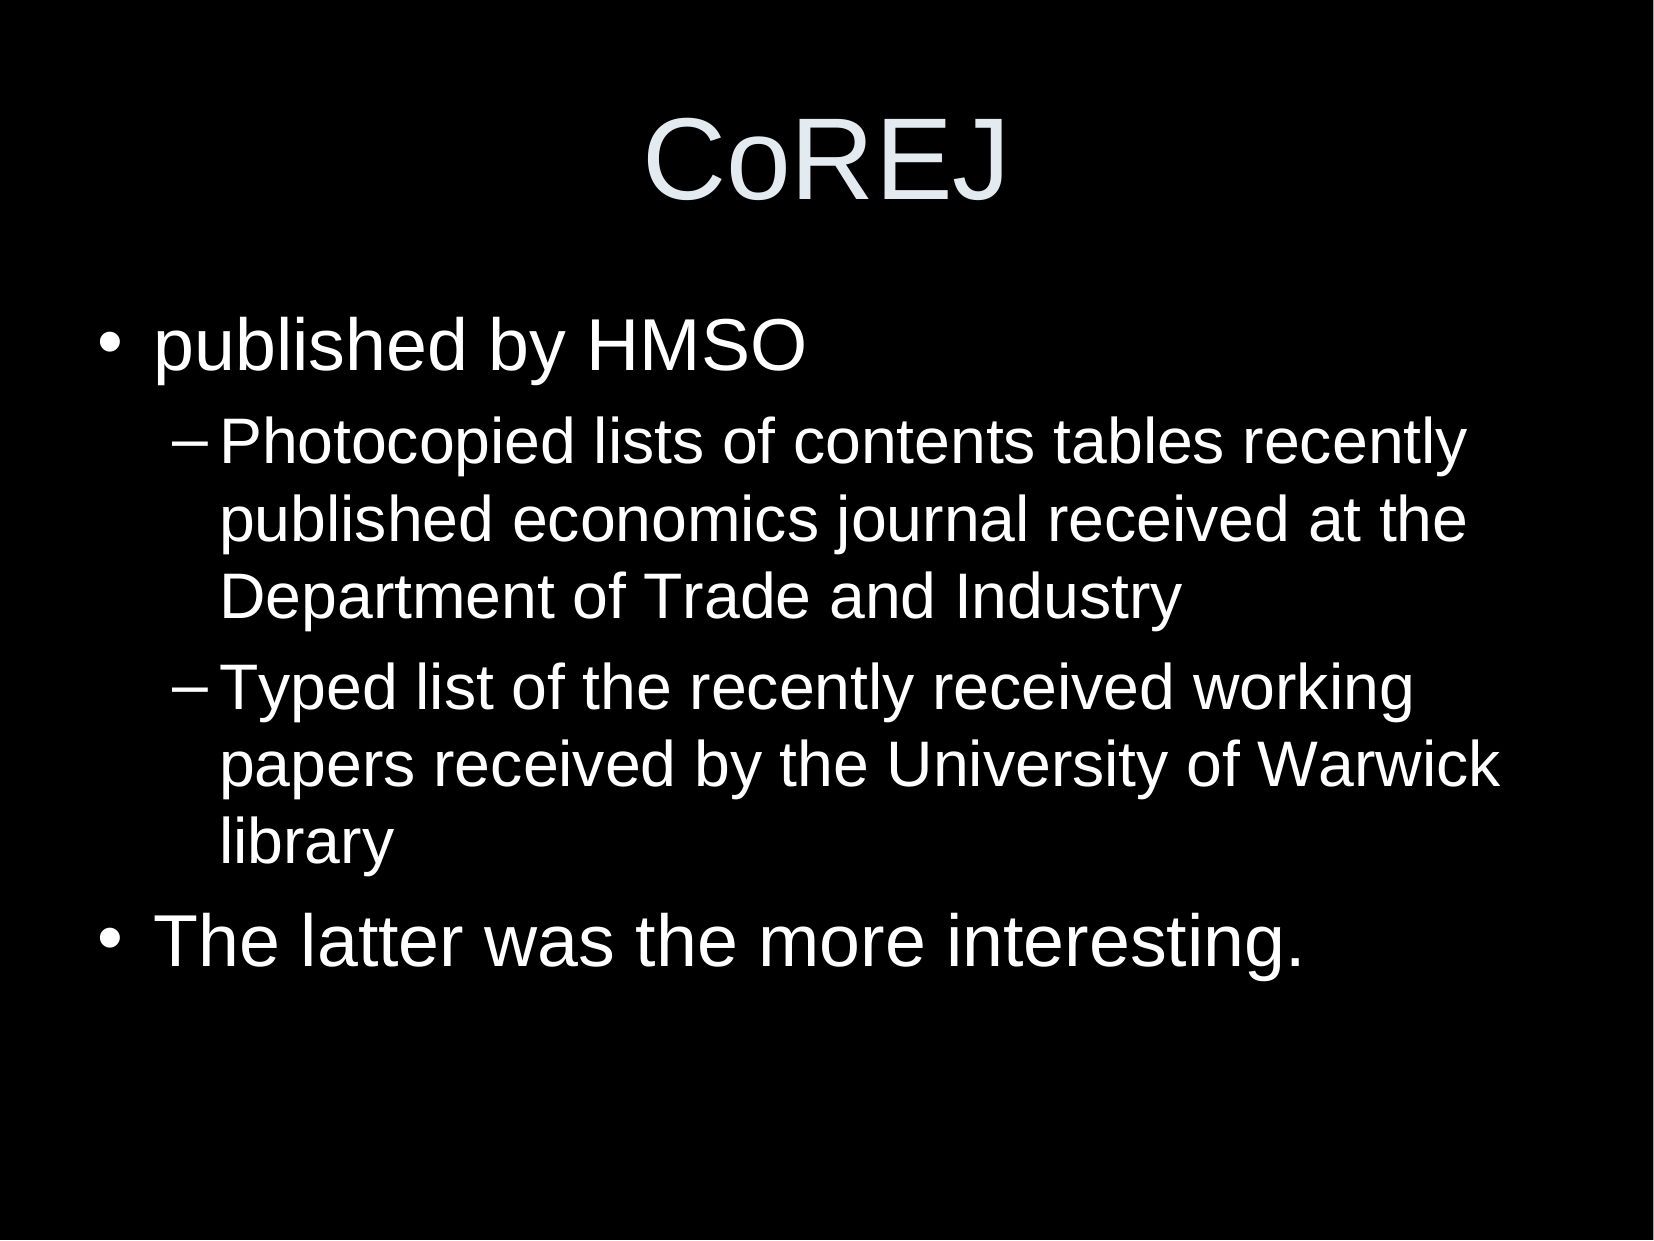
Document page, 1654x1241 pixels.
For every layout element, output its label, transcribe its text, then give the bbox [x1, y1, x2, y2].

list published by HMSO Photocopied lists of contents tables recently published economics journal received at the Department of Trade and Industry Typed list of the recently received working papers received by the University of Warwick library The latter was the more interesting. [82, 289, 1571, 1108]
title CoREJ [82, 49, 1571, 257]
